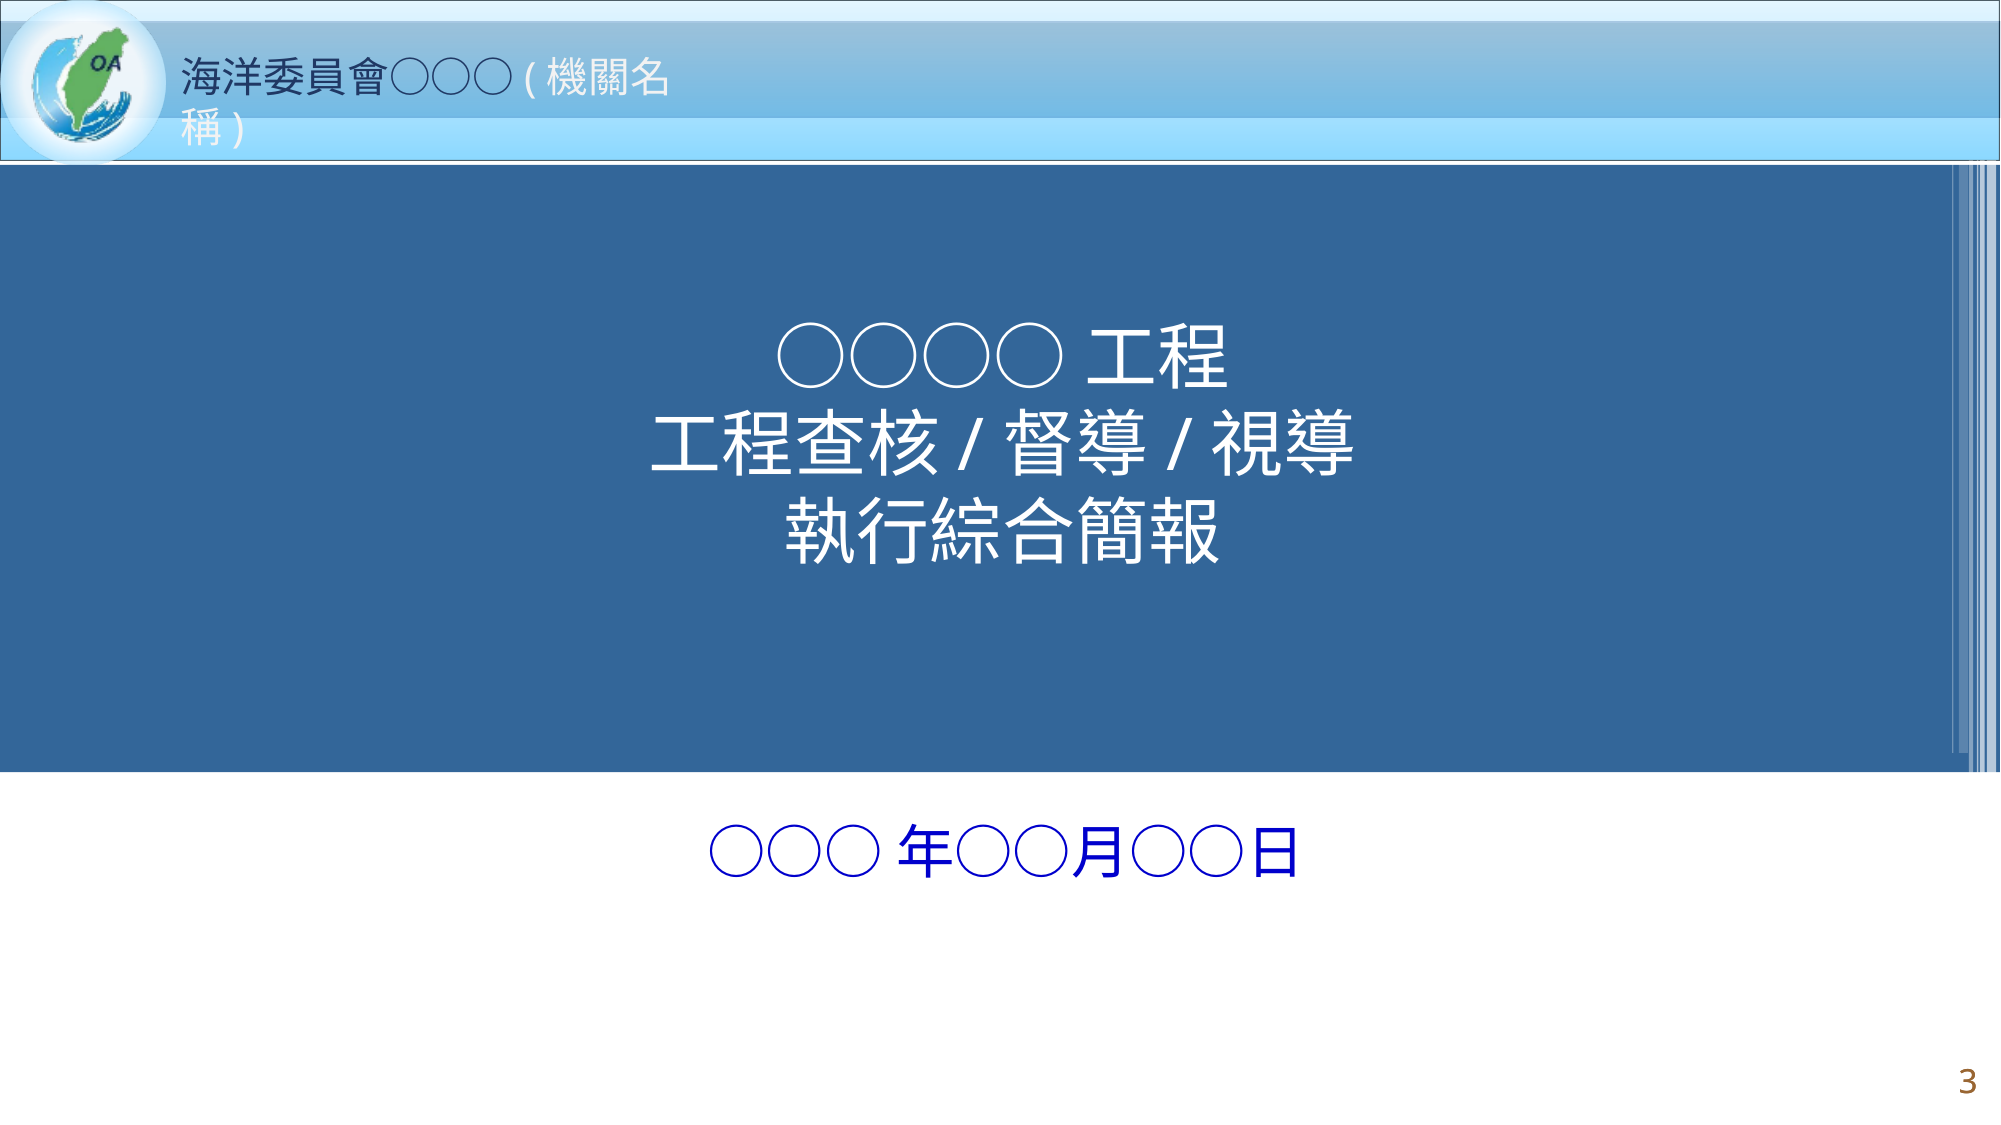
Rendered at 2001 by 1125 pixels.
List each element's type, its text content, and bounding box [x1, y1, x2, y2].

text_box ○○○年○○月○○日 [692, 807, 1319, 964]
text_box ○○○○工程 工程查核/督導/視導 執行綜合簡報 [291, 243, 1715, 640]
picture [0, 0, 166, 164]
text_box [0, 160, 2000, 787]
